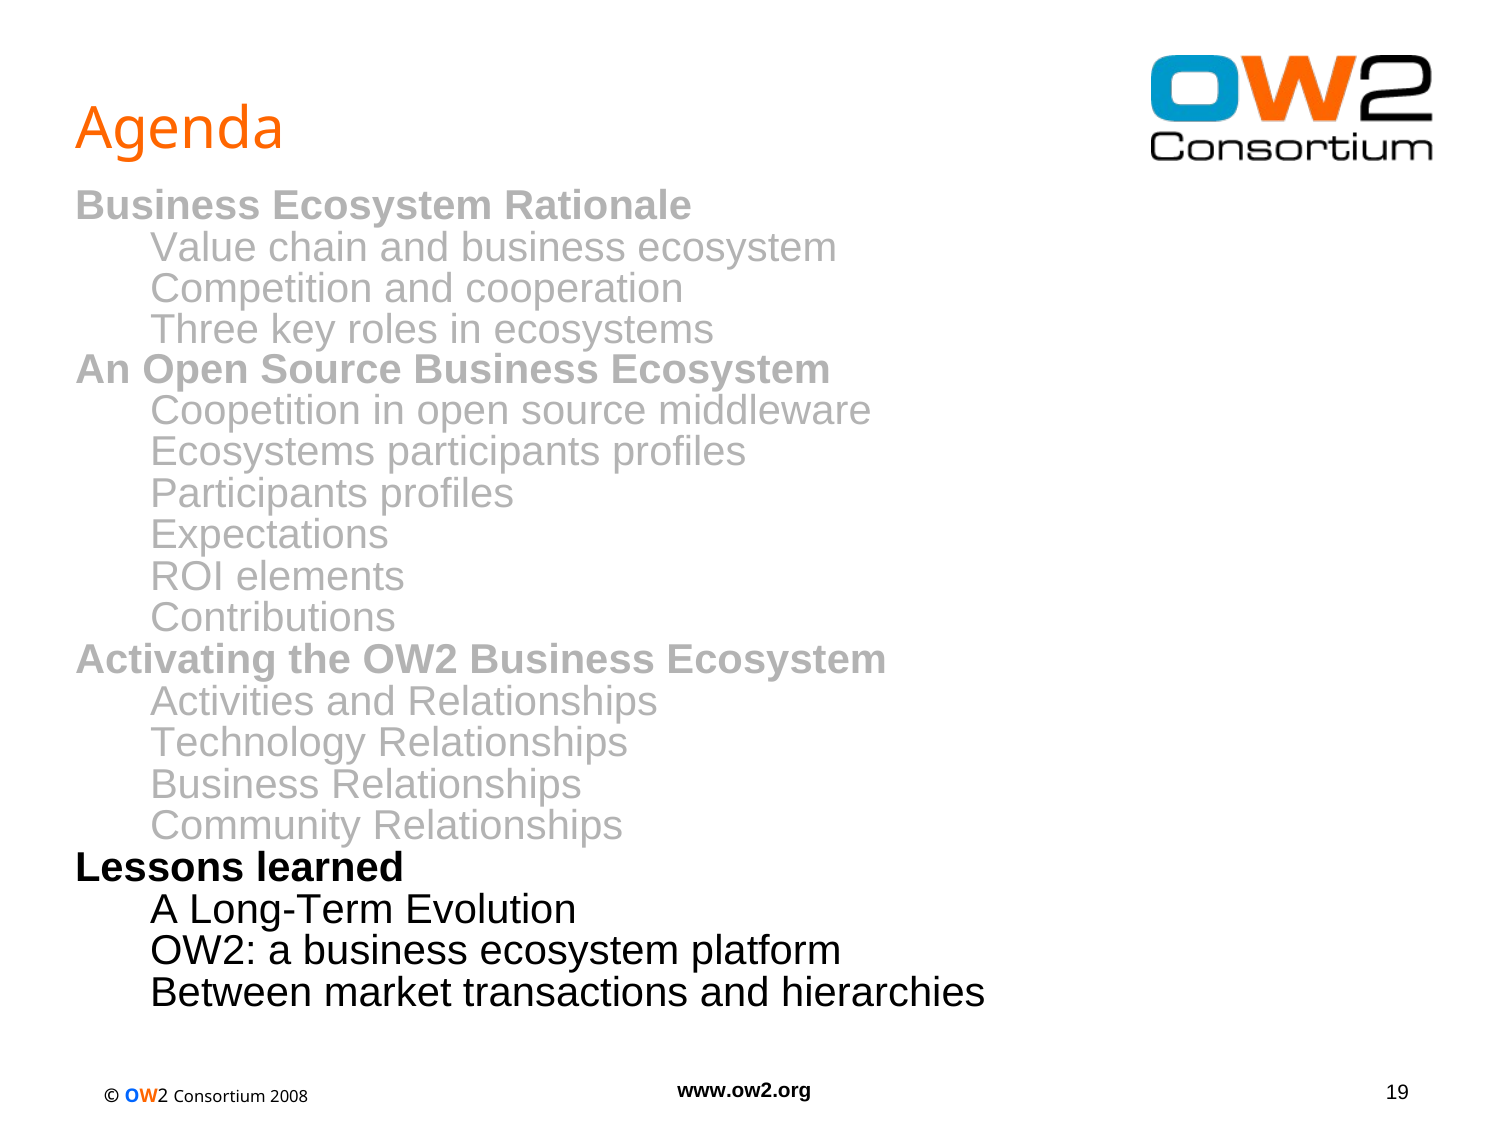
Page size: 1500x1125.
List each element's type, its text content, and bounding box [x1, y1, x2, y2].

picture [1171, 72, 1218, 105]
list Business Ecosystem Rationale Value chain and business ecosystem Competition and cooperation Three key roles in ecosystems An Open Source Business Ecosystem Coopetition in open source middleware Ecosystems participants profiles Participants profiles Expectations ROI elements Contributions Activating the OW2 Business Ecosystem Activities and Relationships Technology Relationships Business Relationships Community Relationships Lessons learned A Long-Term Evolution OW2: a business ecosystem platform Between market transactions and hierarchies [74, 197, 1425, 1036]
picture [1151, 55, 1171, 72]
title Agenda [74, 22, 1093, 197]
picture [1151, 55, 1433, 161]
